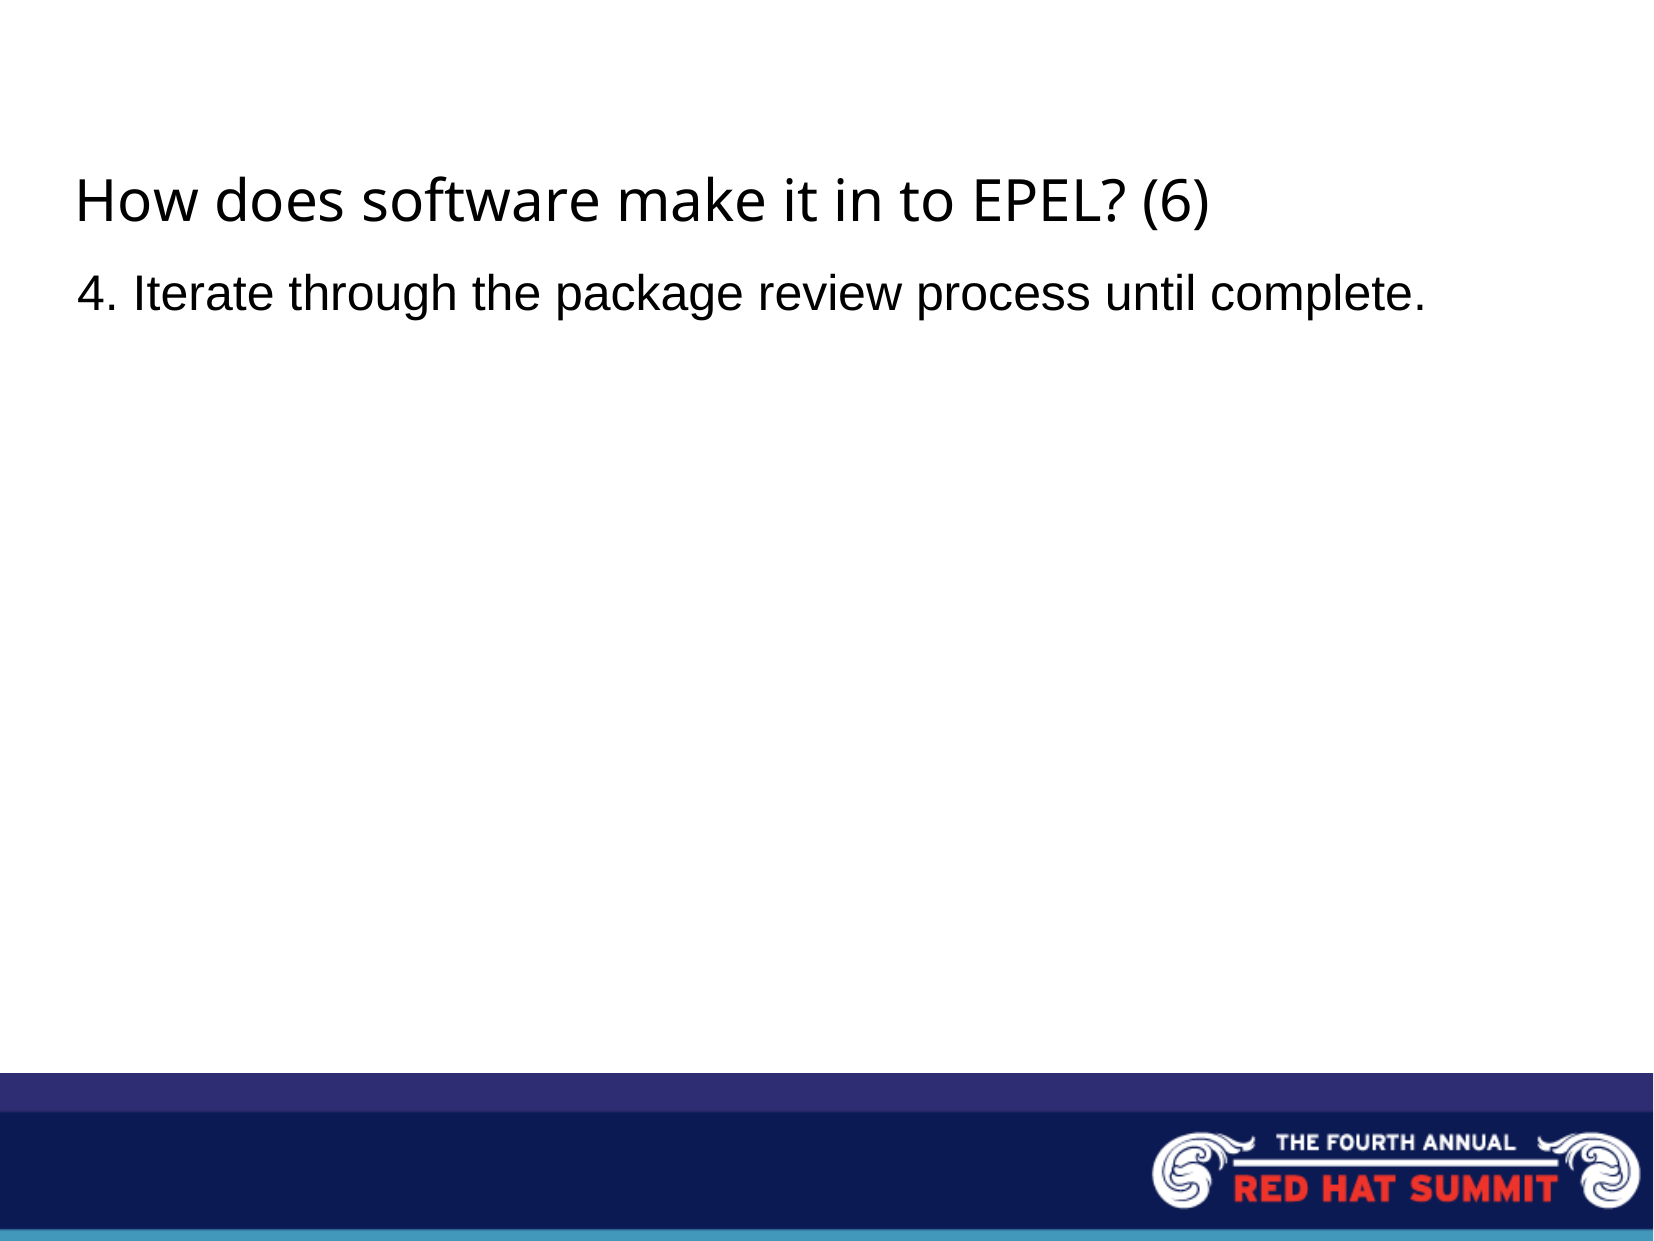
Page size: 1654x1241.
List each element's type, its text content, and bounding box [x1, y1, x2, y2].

title How does software make it in to EPEL? (6) [74, 140, 1506, 259]
list 4. Iterate through the package review process until complete. [77, 264, 1500, 1174]
picture [0, 1073, 1654, 1241]
